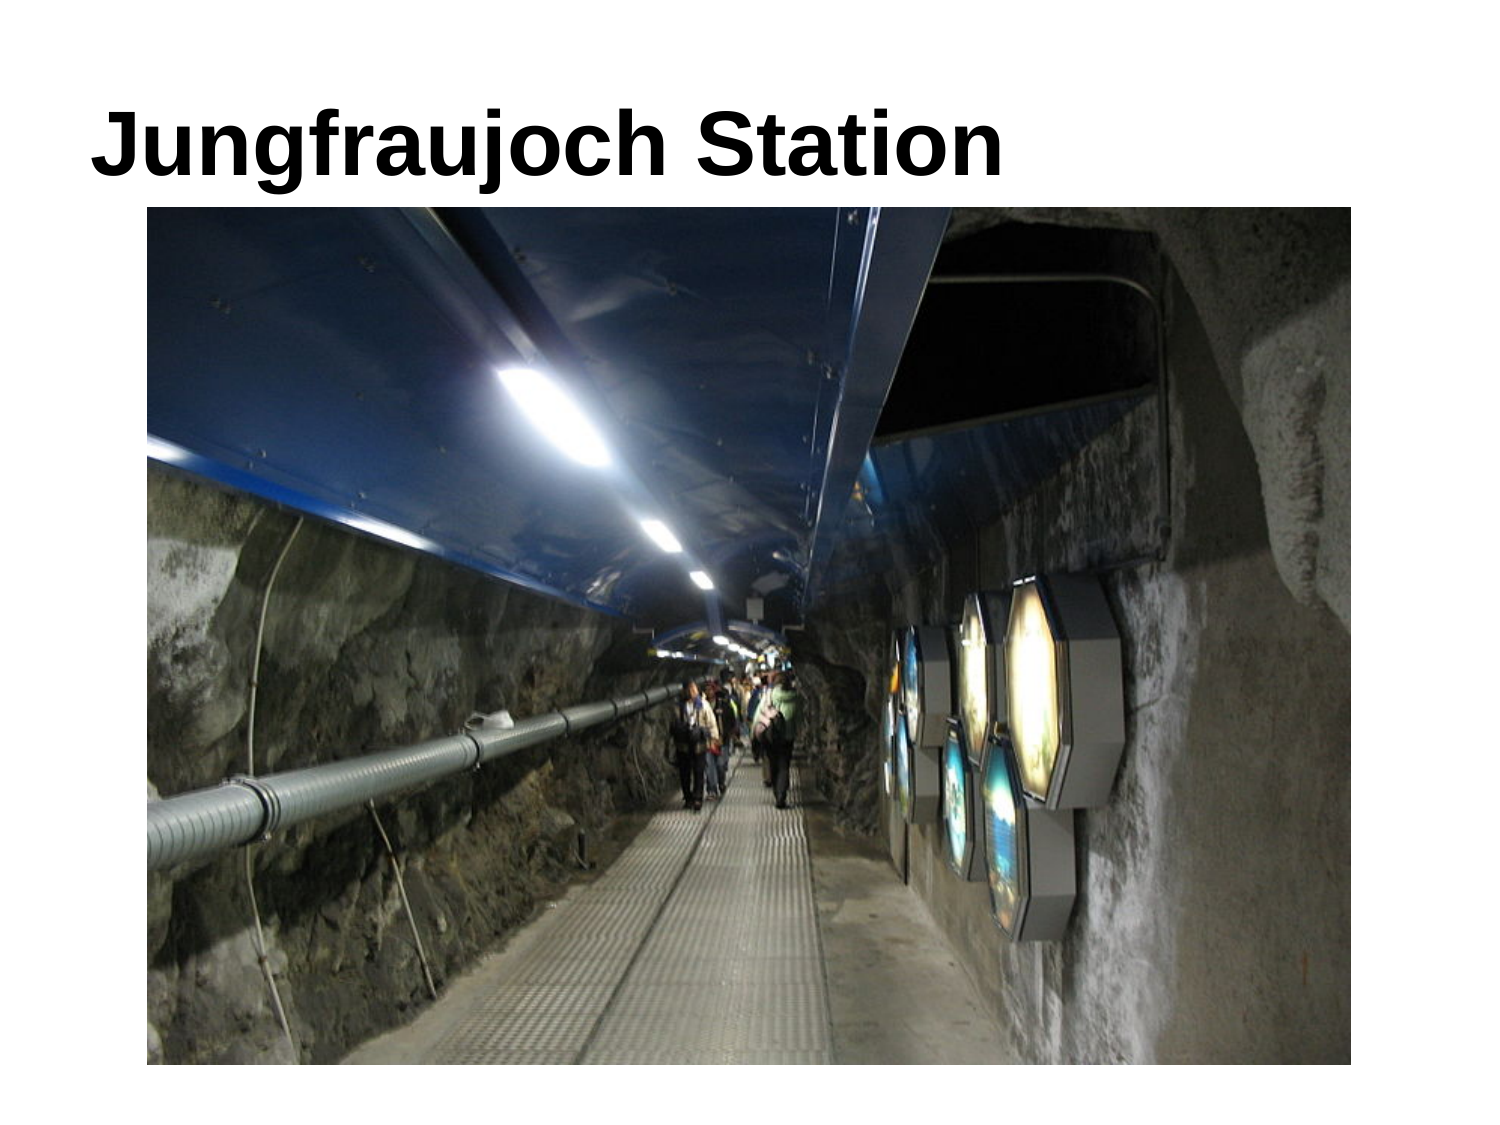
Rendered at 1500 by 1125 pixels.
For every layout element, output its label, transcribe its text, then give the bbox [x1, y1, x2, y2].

title Jungfraujoch Station [75, 45, 1426, 233]
picture [147, 233, 1351, 1065]
